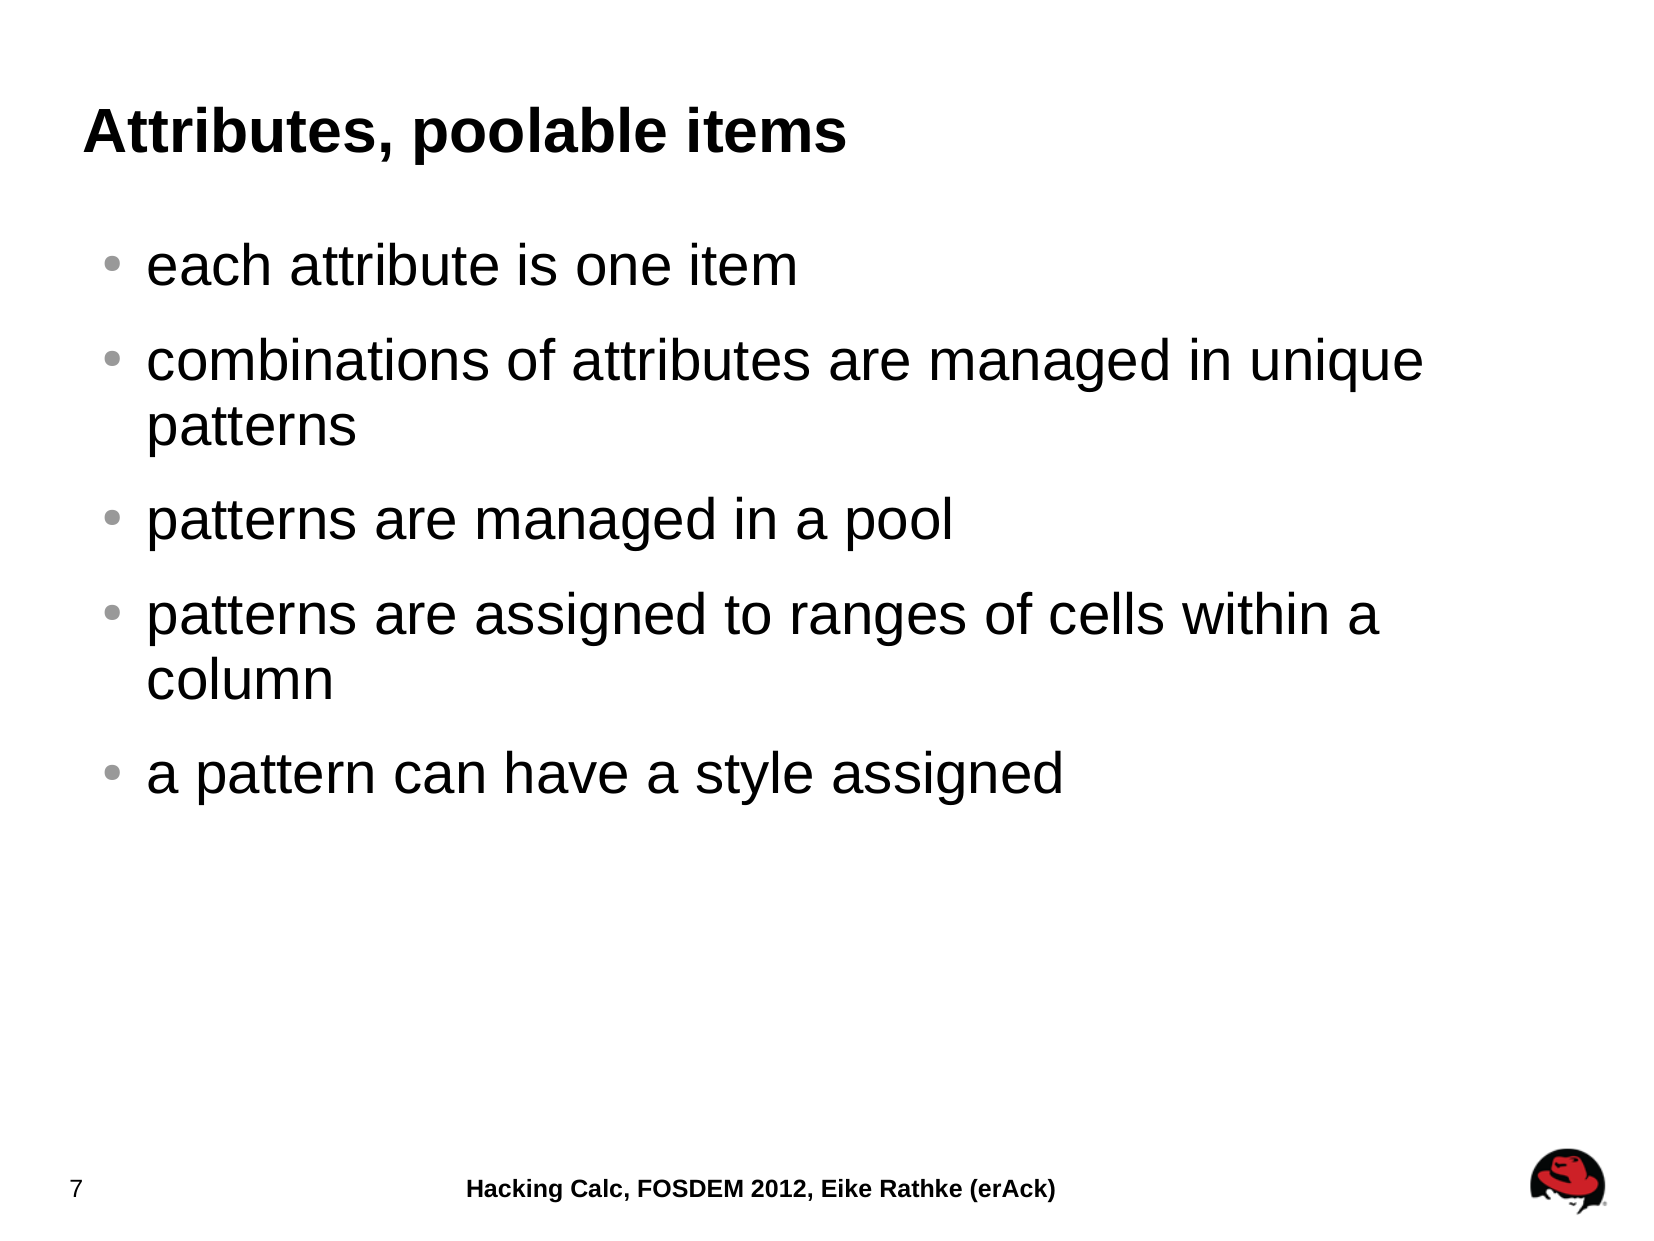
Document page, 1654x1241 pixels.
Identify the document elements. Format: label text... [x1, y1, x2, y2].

title Attributes, poolable items [82, 37, 1571, 226]
list each attribute is one item combinations of attributes are managed in unique patterns patterns are managed in a pool patterns are assigned to ranges of cells within a column a pattern can have a style assigned [86, 232, 1576, 1027]
picture [1529, 1146, 1613, 1224]
